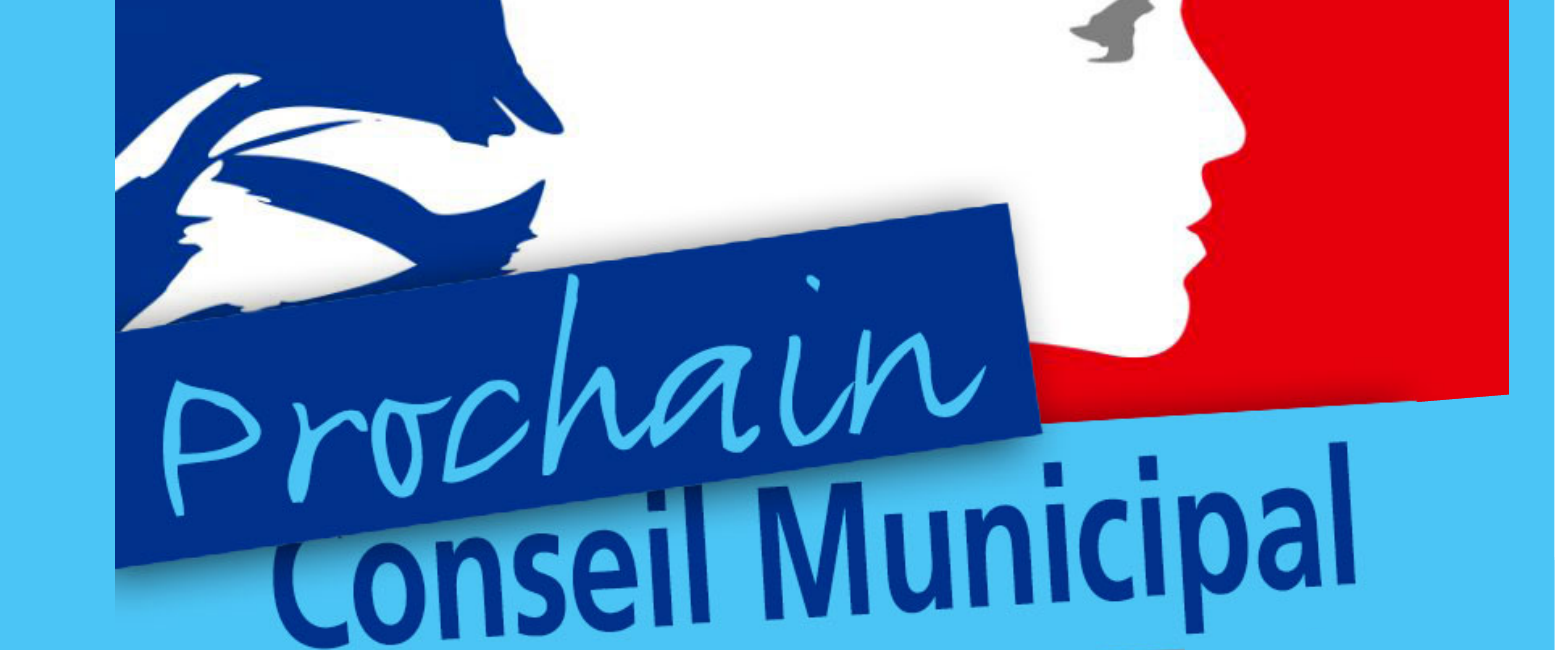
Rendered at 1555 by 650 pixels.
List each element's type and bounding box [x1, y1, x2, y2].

picture [115, 0, 1509, 650]
text_box [0, 0, 115, 650]
text_box [1183, 0, 1555, 650]
